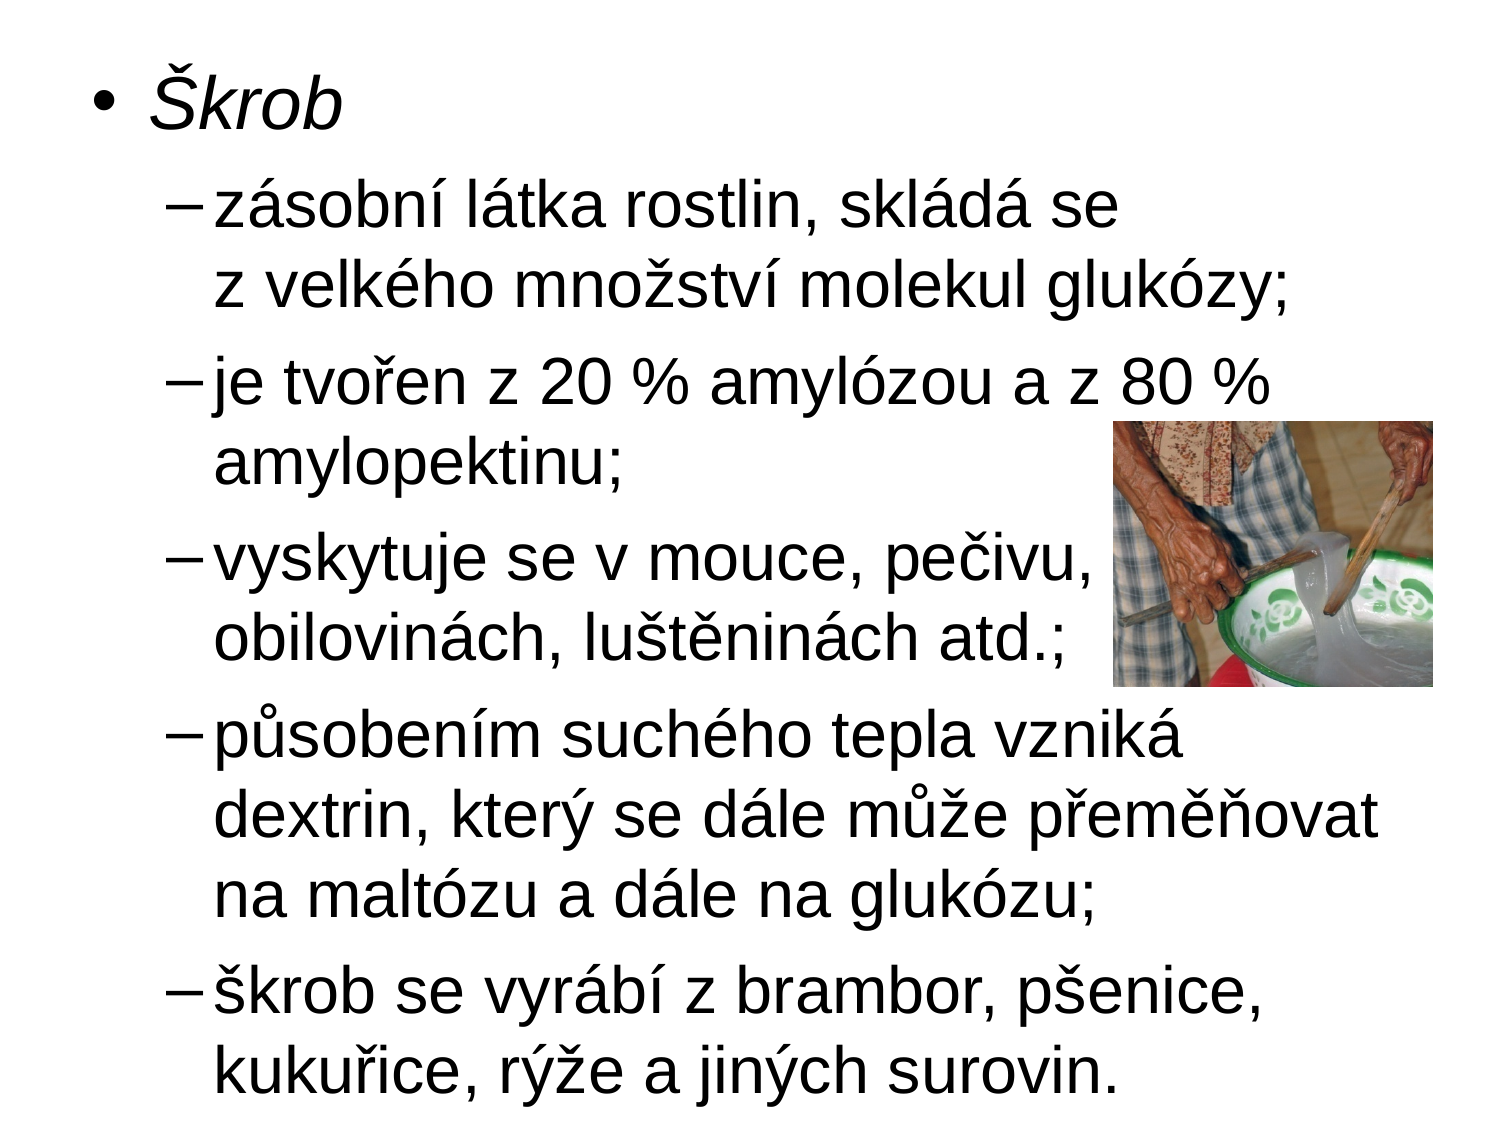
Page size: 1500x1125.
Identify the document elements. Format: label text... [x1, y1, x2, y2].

picture [1113, 421, 1433, 687]
list Škrob zásobní látka rostlin, skládá se z velkého množství molekul glukózy; je tvořen z 20 % amylózou a z 80 % amylopektinu; vyskytuje se v mouce, pečivu, obilovinách, luštěninách atd.; působením suchého tepla vzniká dextrin, který se dále může přeměňovat na maltózu a dále na glukózu; škrob se vyrábí z brambor, pšenice, kukuřice, rýže a jiných surovin. [76, 46, 1427, 1125]
